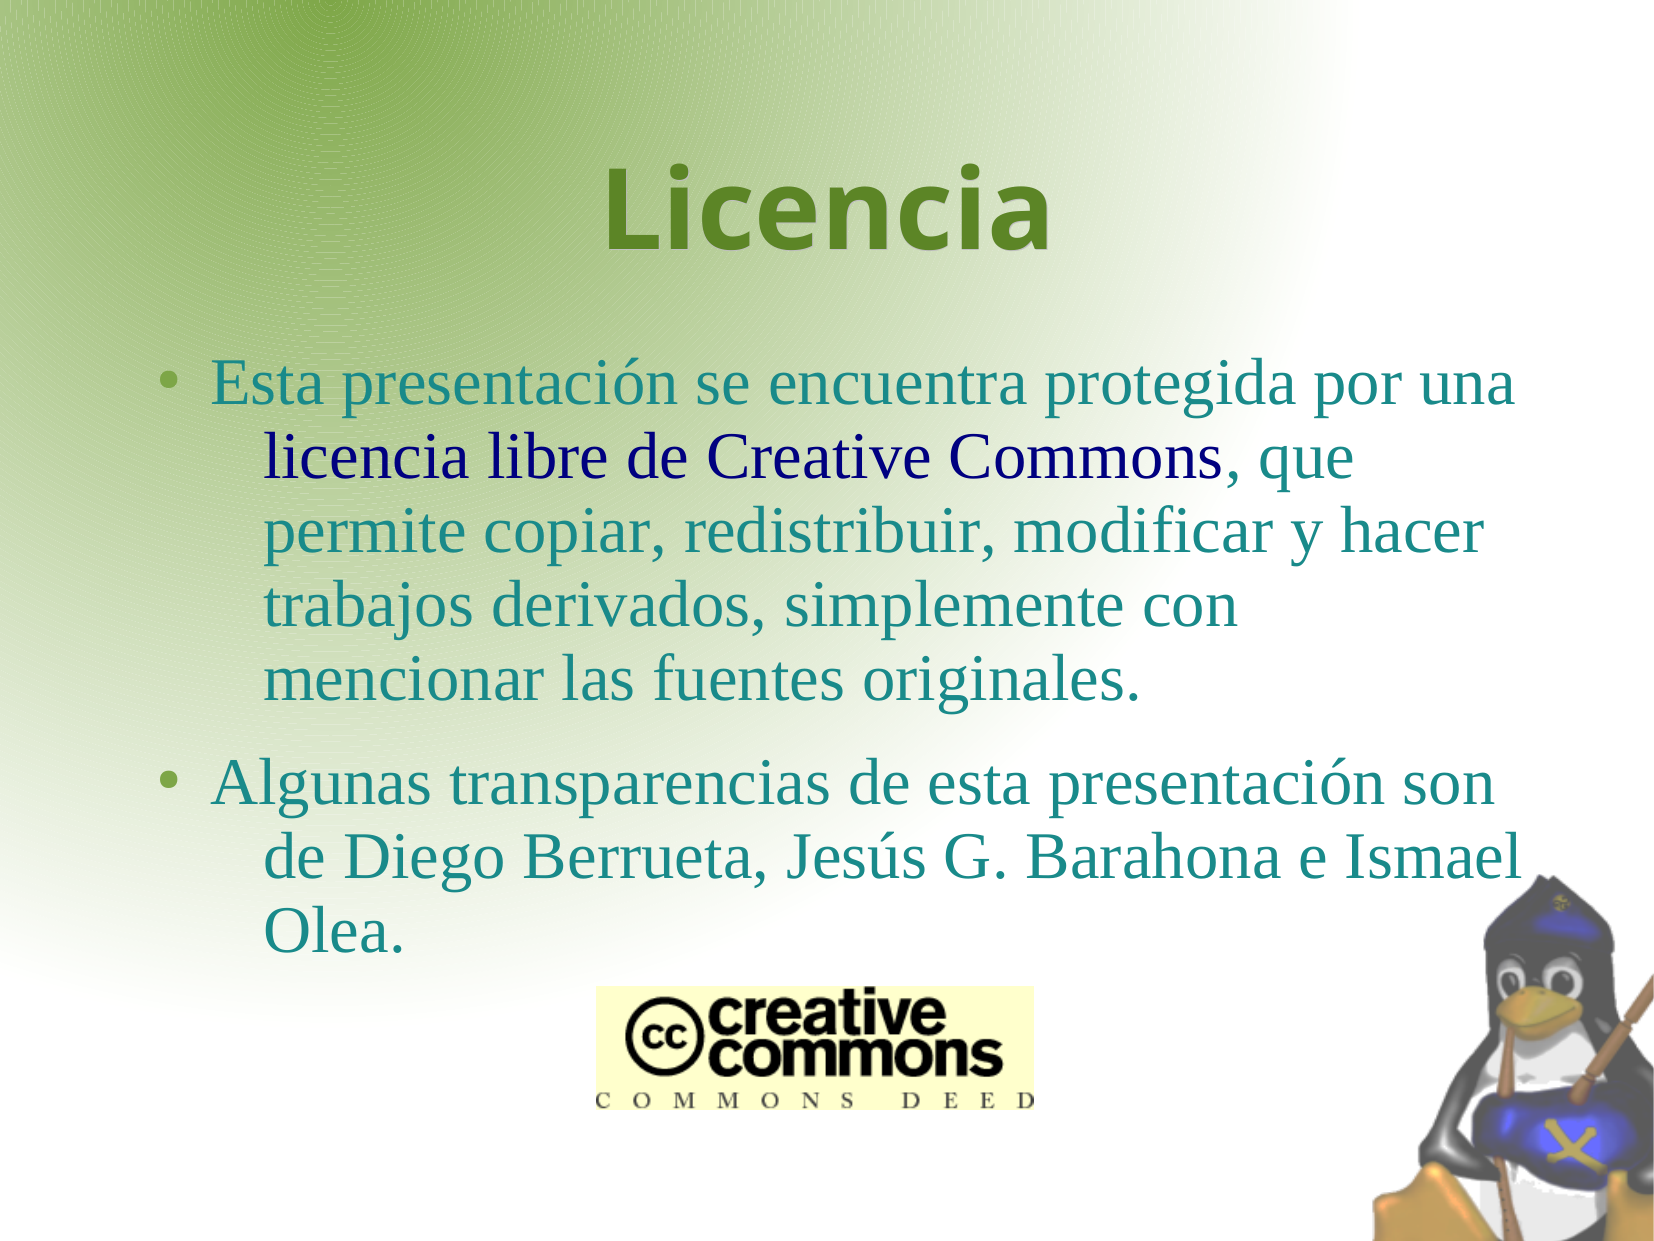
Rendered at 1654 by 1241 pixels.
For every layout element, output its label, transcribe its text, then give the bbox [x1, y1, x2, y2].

picture [596, 986, 1034, 1111]
picture [1364, 874, 1654, 1241]
list Esta presentación se encuentra protegida por una licencia libre de Creative Commons, que permite copiar, redistribuir, modificar y hacer trabajos derivados, simplemente con mencionar las fuentes originales. Algunas transparencias de esta presentación son de Diego Berrueta, Jesús G. Barahona e Ismael Olea. [121, 344, 1534, 1021]
title Licencia [121, 102, 1534, 311]
